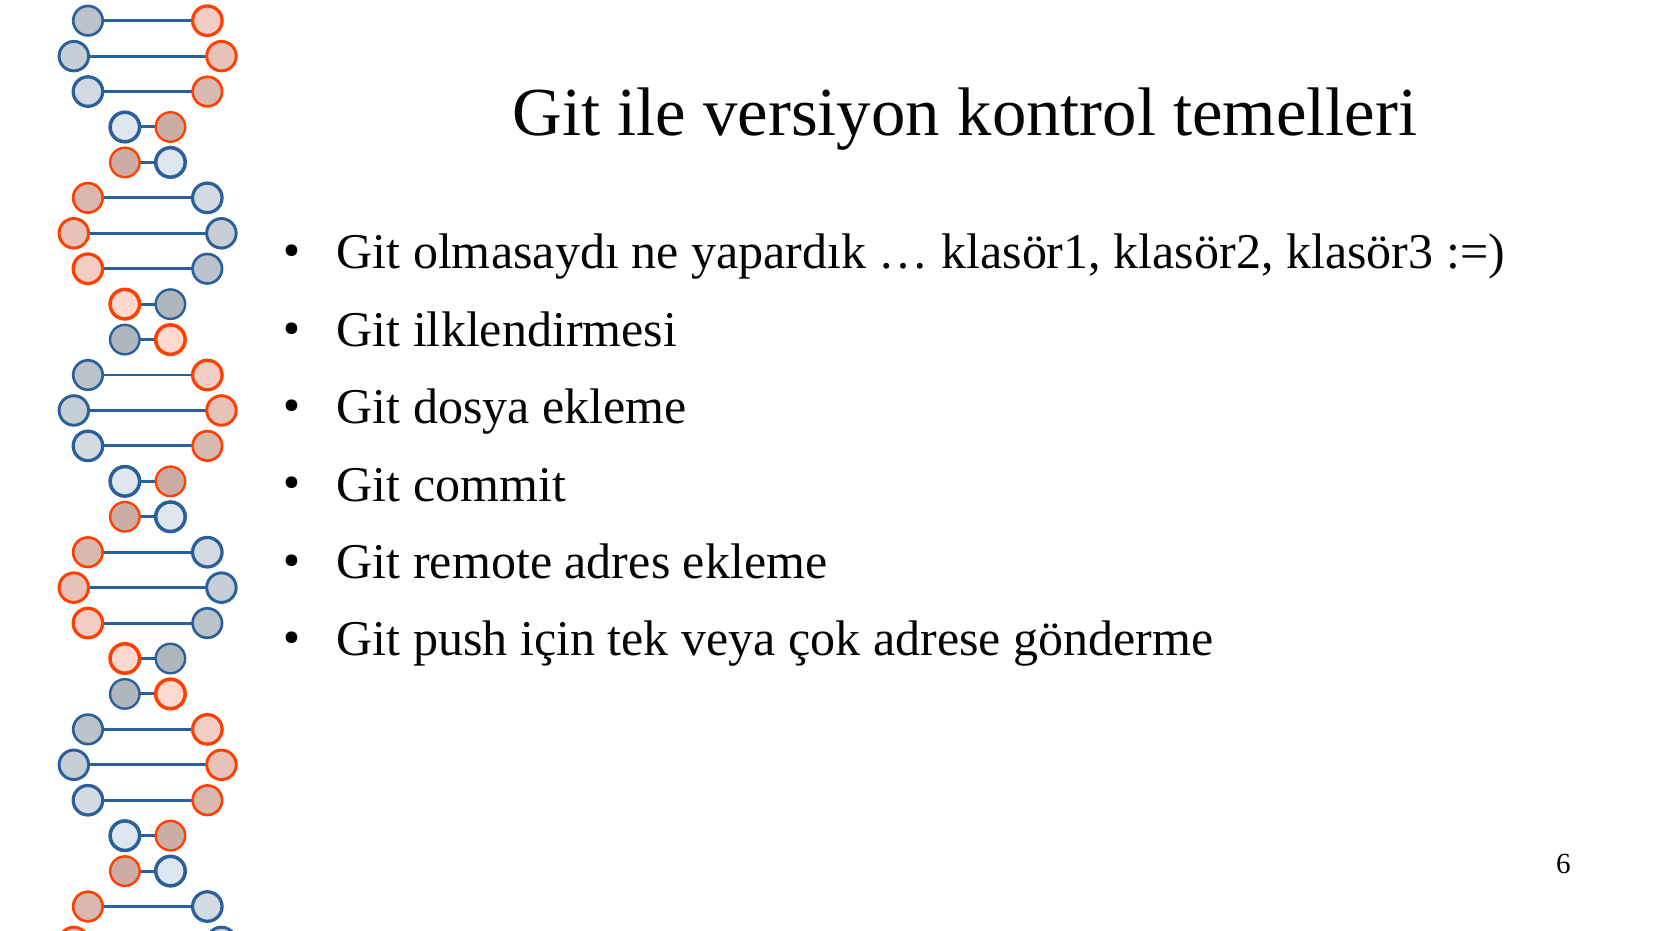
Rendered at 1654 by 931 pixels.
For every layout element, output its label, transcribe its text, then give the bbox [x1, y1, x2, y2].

title Git ile versiyon kontrol temelleri [265, 35, 1595, 189]
list Git olmasaydı ne yapardık … klasör1, klasör2, klasör3 :=) Git ilklendirmesi Git dosya ekleme Git commit Git remote adres ekleme Git push için tek veya çok adrese gönderme [265, 224, 1595, 764]
